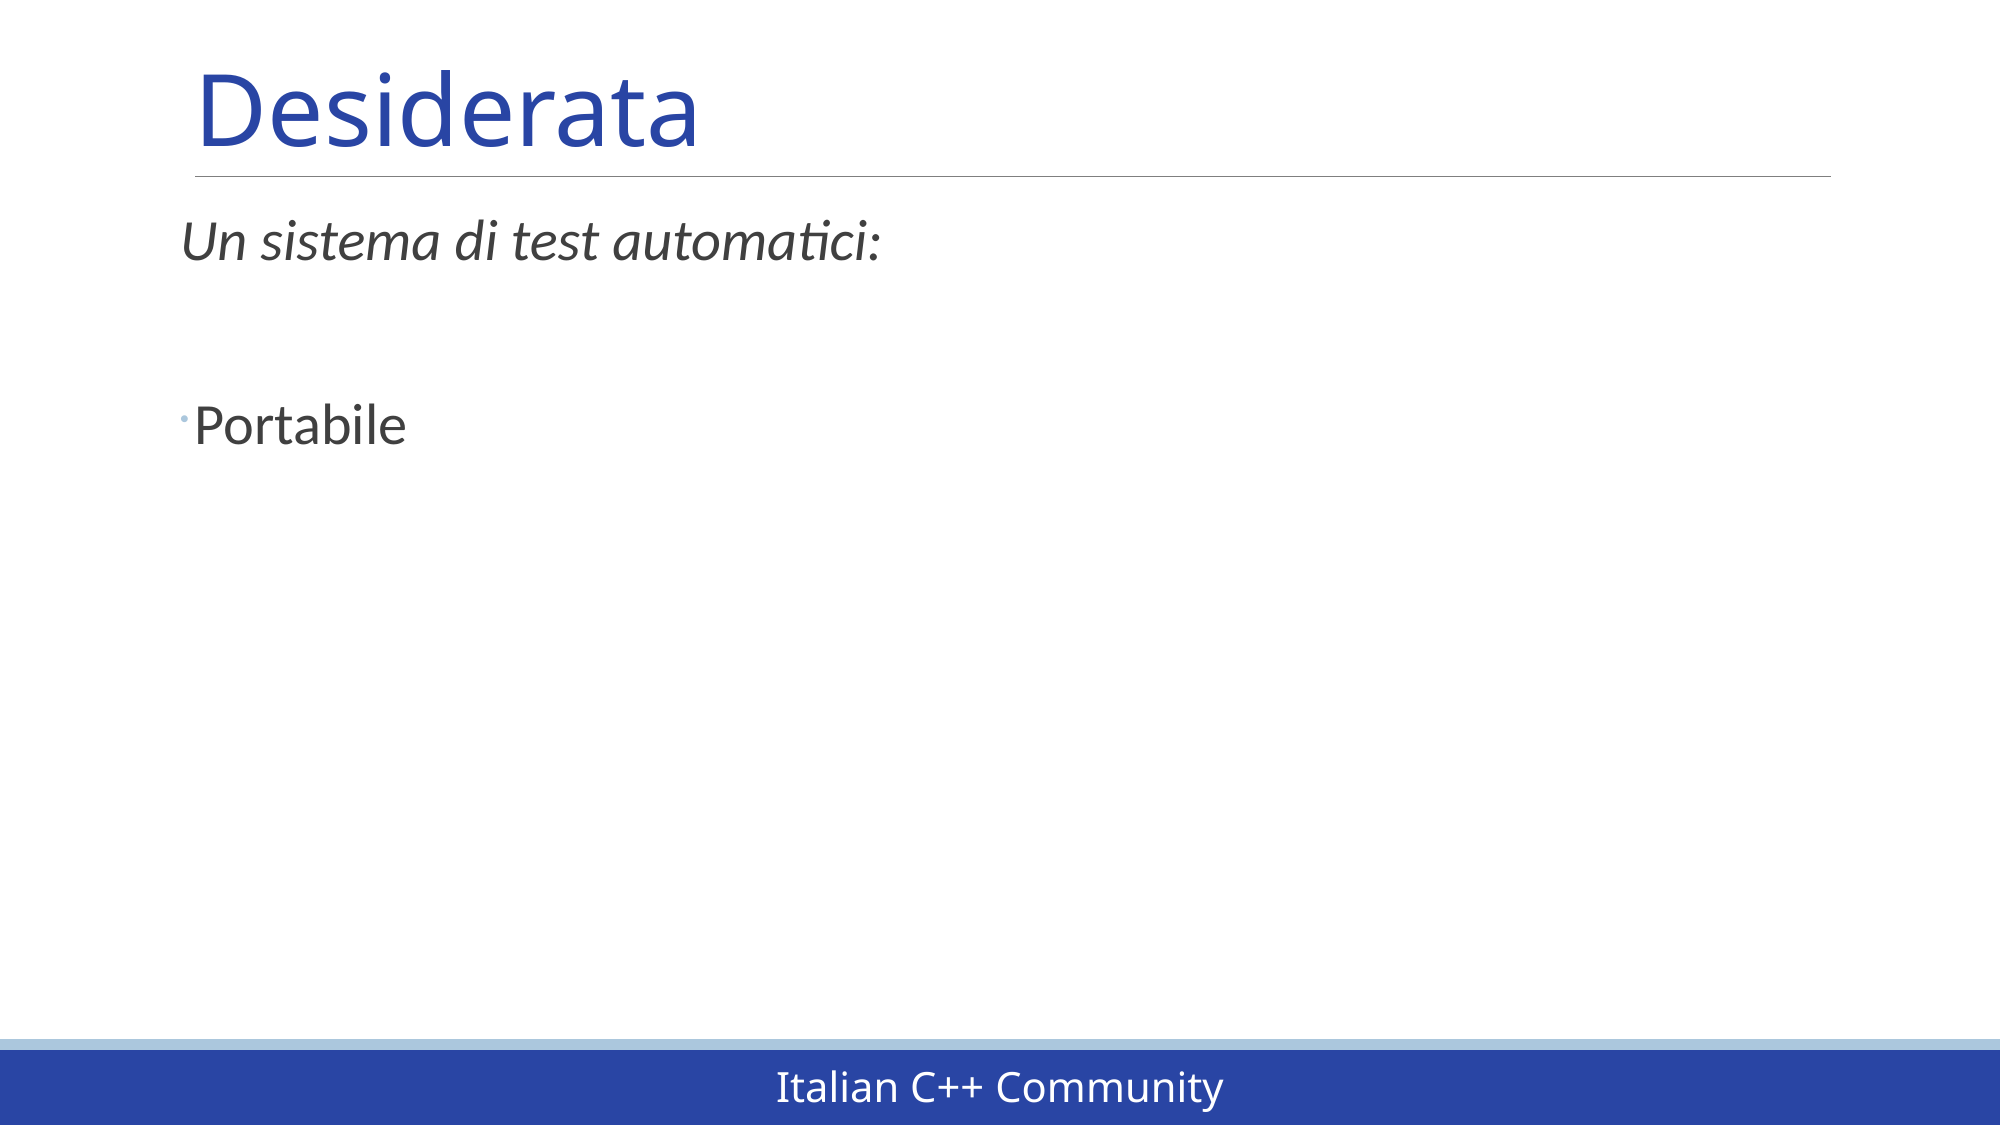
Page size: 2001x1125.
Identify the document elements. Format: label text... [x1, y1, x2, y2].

title Desiderata [179, 2, 1830, 175]
list Un sistema di test automatici: Portabile [179, 202, 1830, 1011]
